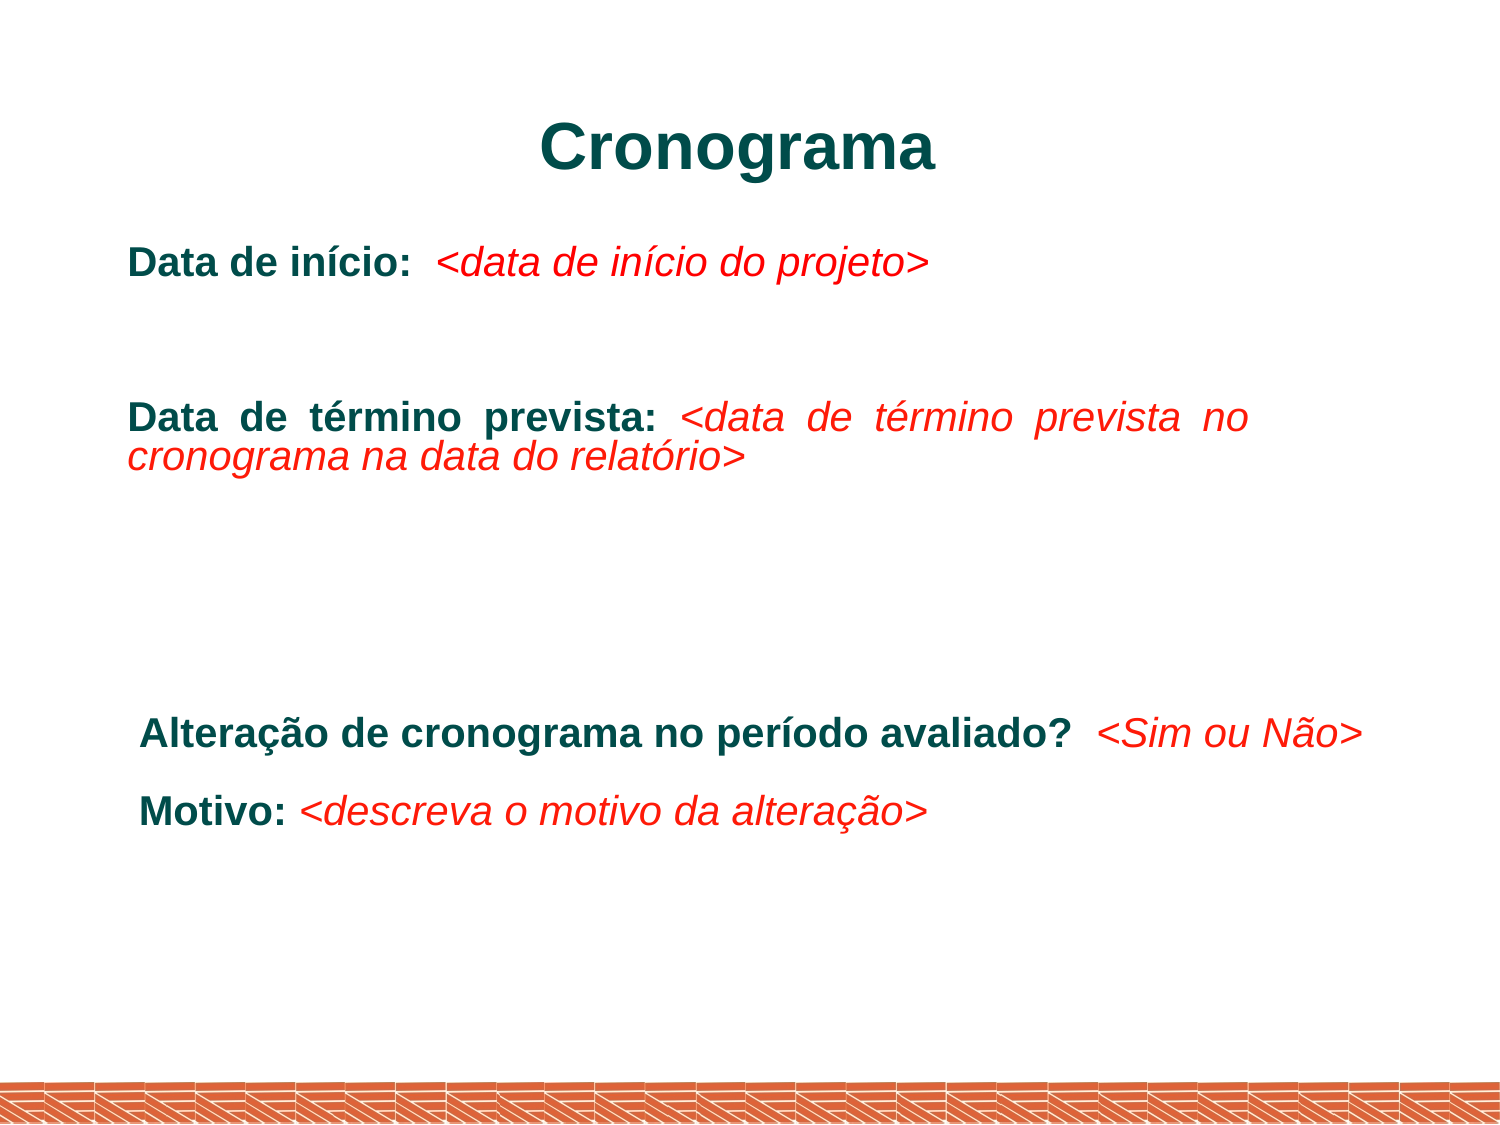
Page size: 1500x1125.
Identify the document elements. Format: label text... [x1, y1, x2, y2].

text_box Cronograma [525, 102, 952, 193]
chart [0, 1082, 1500, 1124]
text_box Alteração de cronograma no período avaliado? <Sim ou Não> Motivo: <descreva o motivo da alteração> [123, 708, 1388, 841]
text_box Data de início: <data de início do projeto> Data de término prevista: <data de término prevista no cronograma na data do relatório> [112, 237, 1265, 563]
